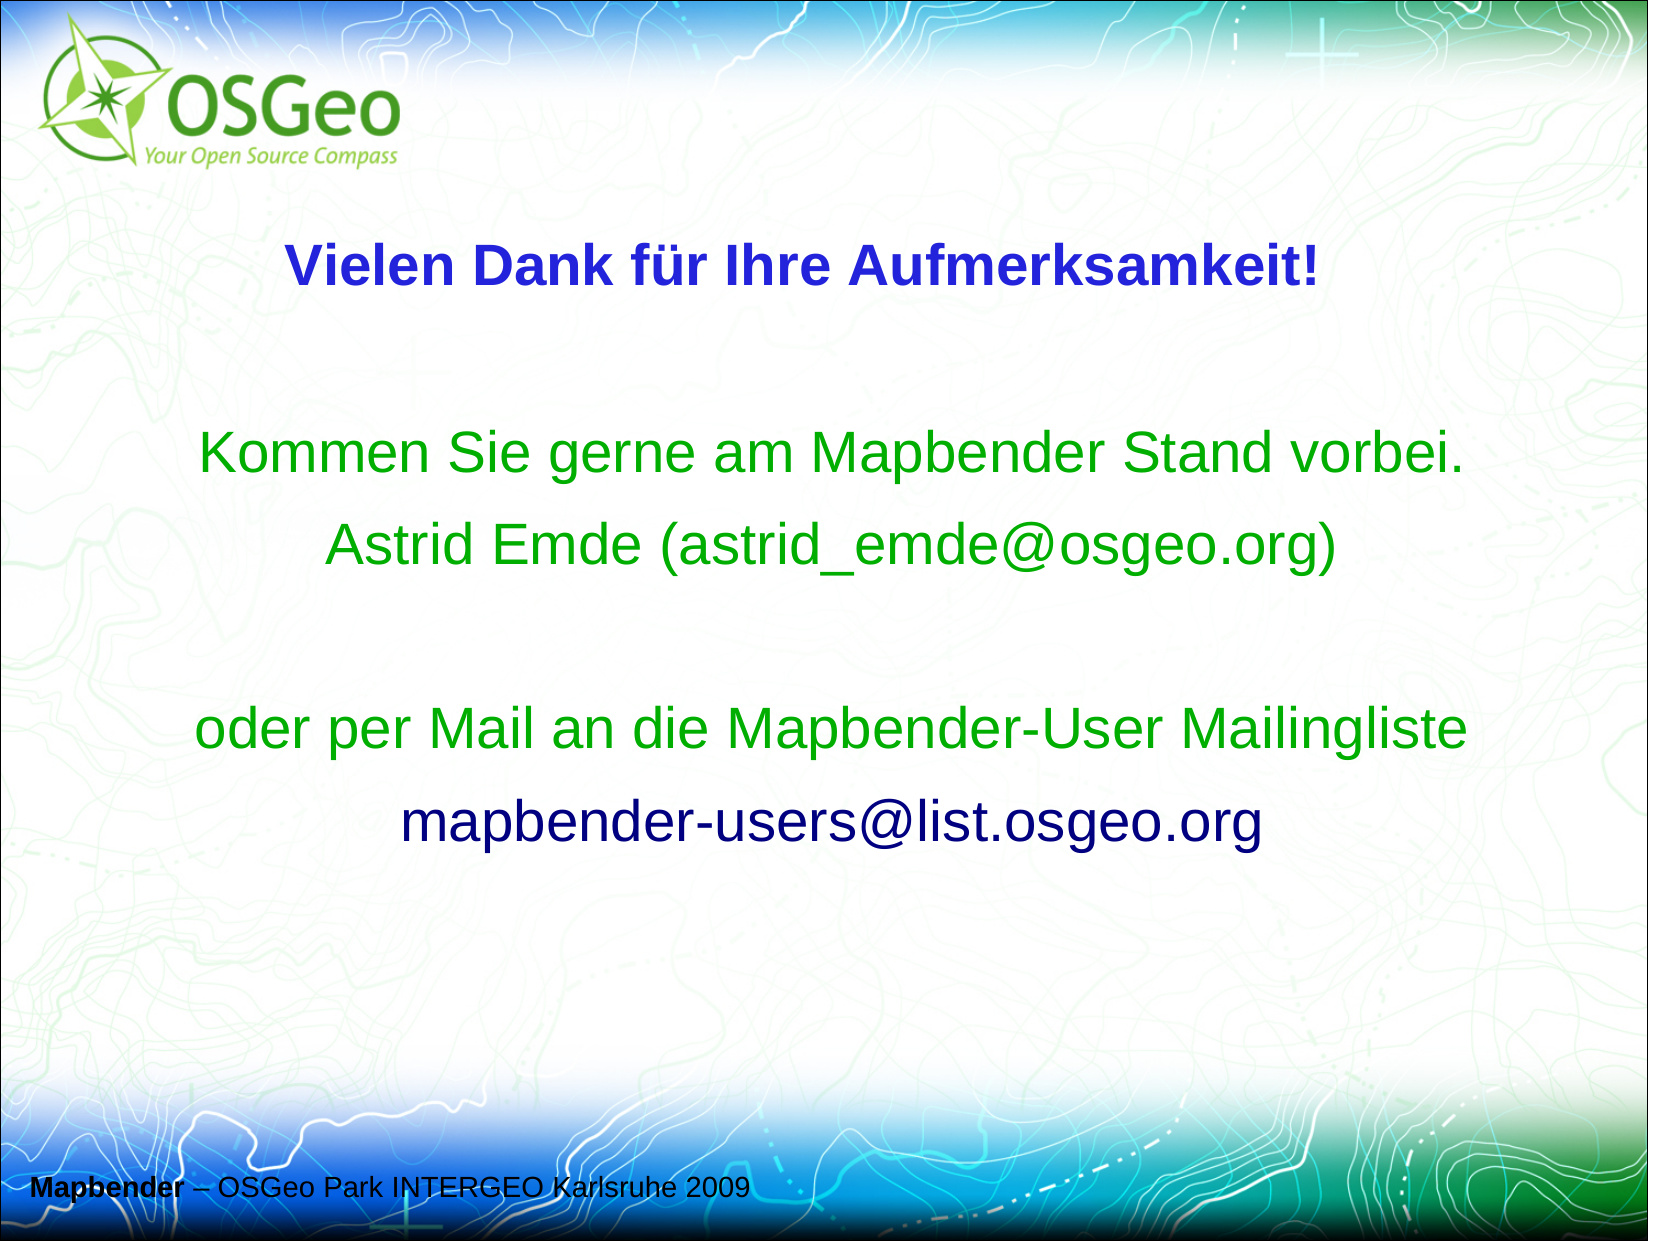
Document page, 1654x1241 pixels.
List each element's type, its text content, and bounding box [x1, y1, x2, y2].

picture [1, 1, 1647, 1240]
title Vielen Dank für Ihre Aufmerksamkeit! [59, 177, 1548, 353]
list Kommen Sie gerne am Mapbender Stand vorbei. Astrid Emde (astrid_emde@osgeo.org) oder per Mail an die Mapbender-User Mailingliste mapbender-users@list.osgeo.org [88, 419, 1577, 1241]
